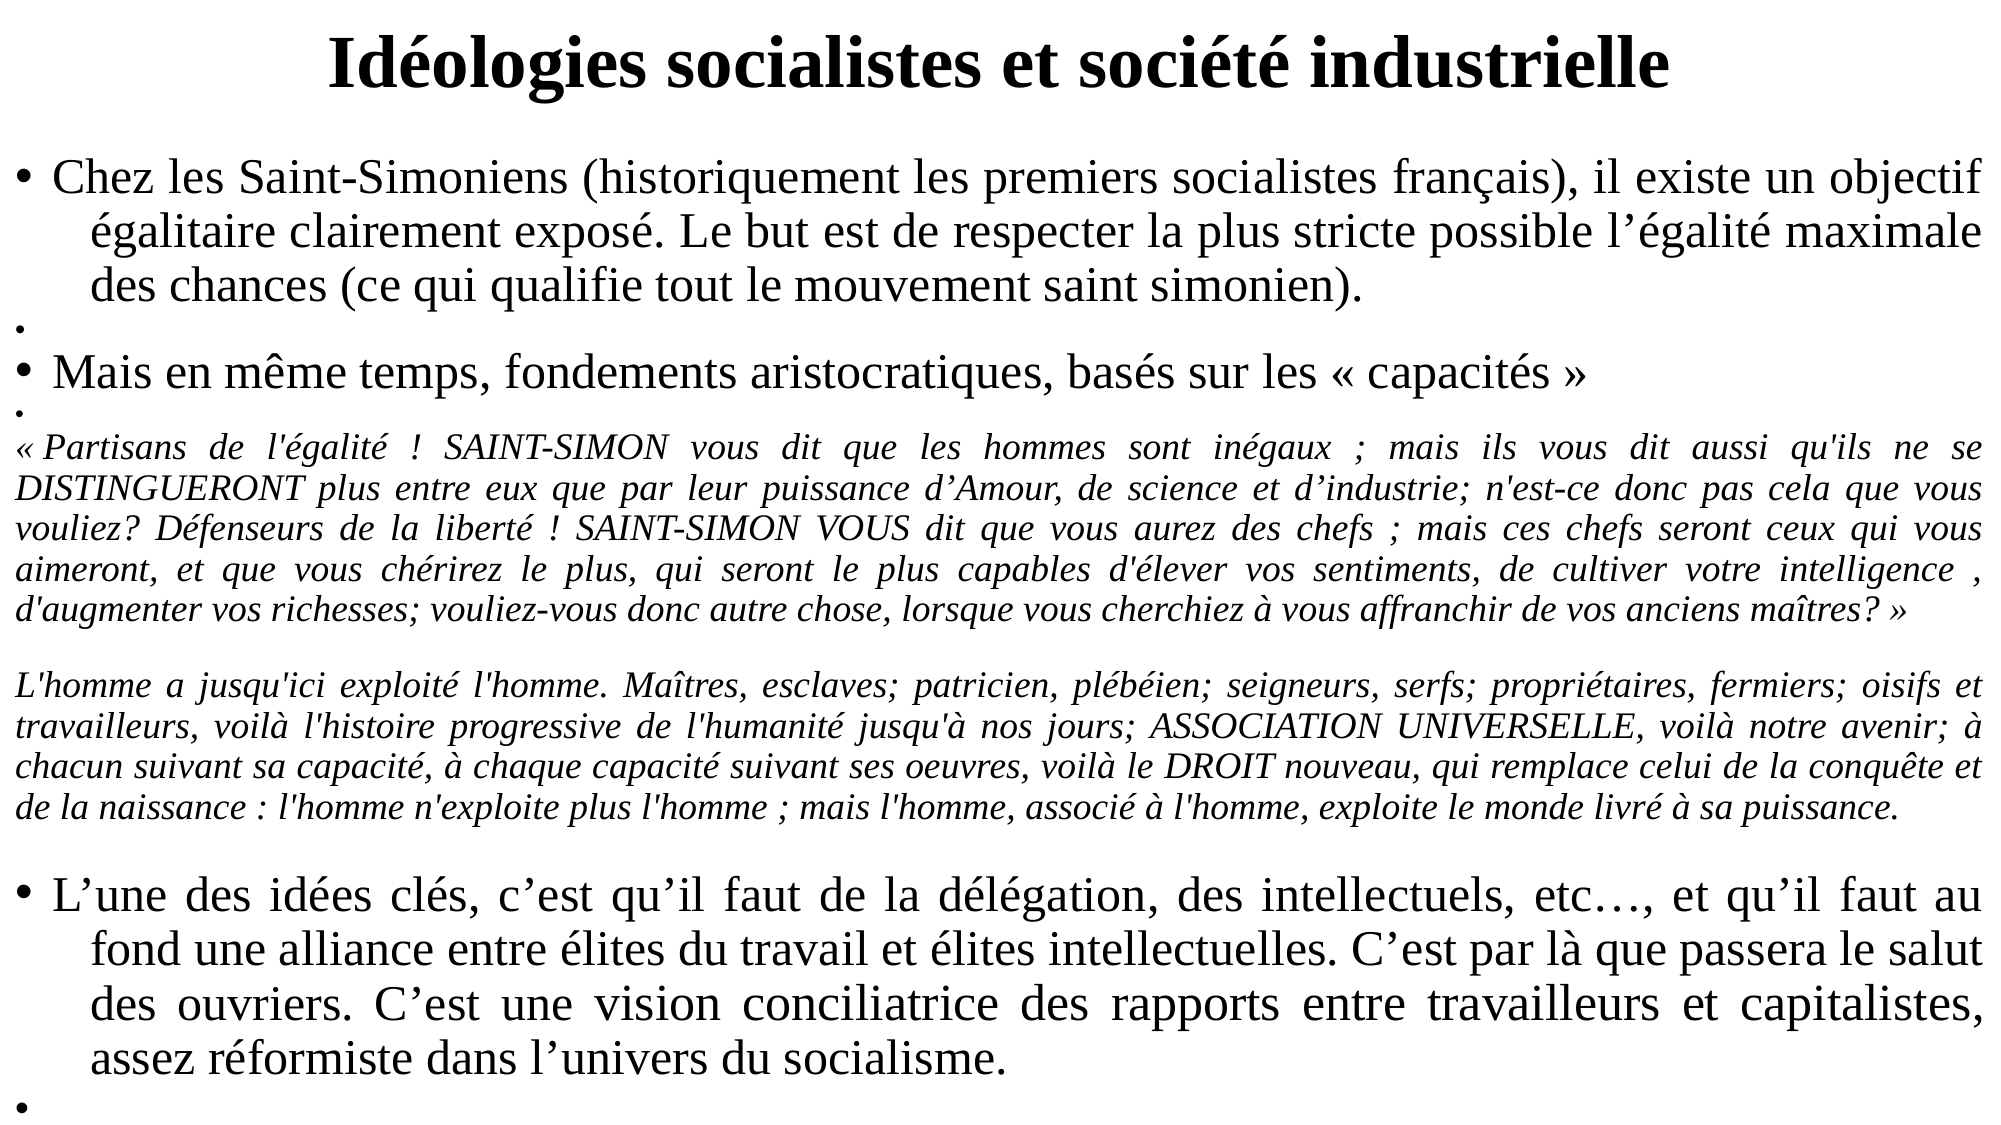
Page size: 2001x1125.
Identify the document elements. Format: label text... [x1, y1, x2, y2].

list Chez les Saint-Simoniens (historiquement les premiers socialistes français), il existe un objectif égalitaire clairement exposé. Le but est de respecter la plus stricte possible l’égalité maximale des chances (ce qui qualifie tout le mouvement saint simonien). Mais en même temps, fondements aristocratiques, basés sur les « capacités » « Partisans de l'égalité ! SAINT-SIMON vous dit que les hommes sont inégaux ; mais ils vous dit aussi qu'ils ne se DISTINGUERONT plus entre eux que par leur puissance d’Amour, de science et d’industrie; n'est-ce donc pas cela que vous vouliez? Défenseurs de la liberté ! SAINT-SIMON VOUS dit que vous aurez des chefs ; mais ces chefs seront ceux qui vous aimeront, et que vous chérirez le plus, qui seront le plus capables d'élever vos sentiments, de cultiver votre intelligence , d'augmenter vos richesses; vouliez-vous donc autre chose, lorsque vous cherchiez à vous affranchir de vos anciens maîtres? » L'homme a jusqu'ici exploité l'homme. Maîtres, esclaves; patricien, plébéien; seigneurs, serfs; propriétaires, fermiers; oisifs et travailleurs, voilà l'histoire progressive de l'humanité jusqu'à nos jours; ASSOCIATION UNIVERSELLE, voilà notre avenir; à chacun suivant sa capacité, à chaque capacité suivant ses oeuvres, voilà le DROIT nouveau, qui remplace celui de la conquête et de la naissance : l'homme n'exploite plus l'homme ; mais l'homme, associé à l'homme, exploite le monde livré à sa puissance. L’une des idées clés, c’est qu’il faut de la délégation, des intellectuels, etc…, et qu’il faut au fond une alliance entre élites du travail et élites intellectuelles. C’est par là que passera le salut des ouvriers. C’est une vision conciliatrice des rapports entre travailleurs et capitalistes, assez réformiste dans l’univers du socialisme. [0, 143, 2000, 1125]
title Idéologies socialistes et société industrielle [249, 0, 1750, 126]
